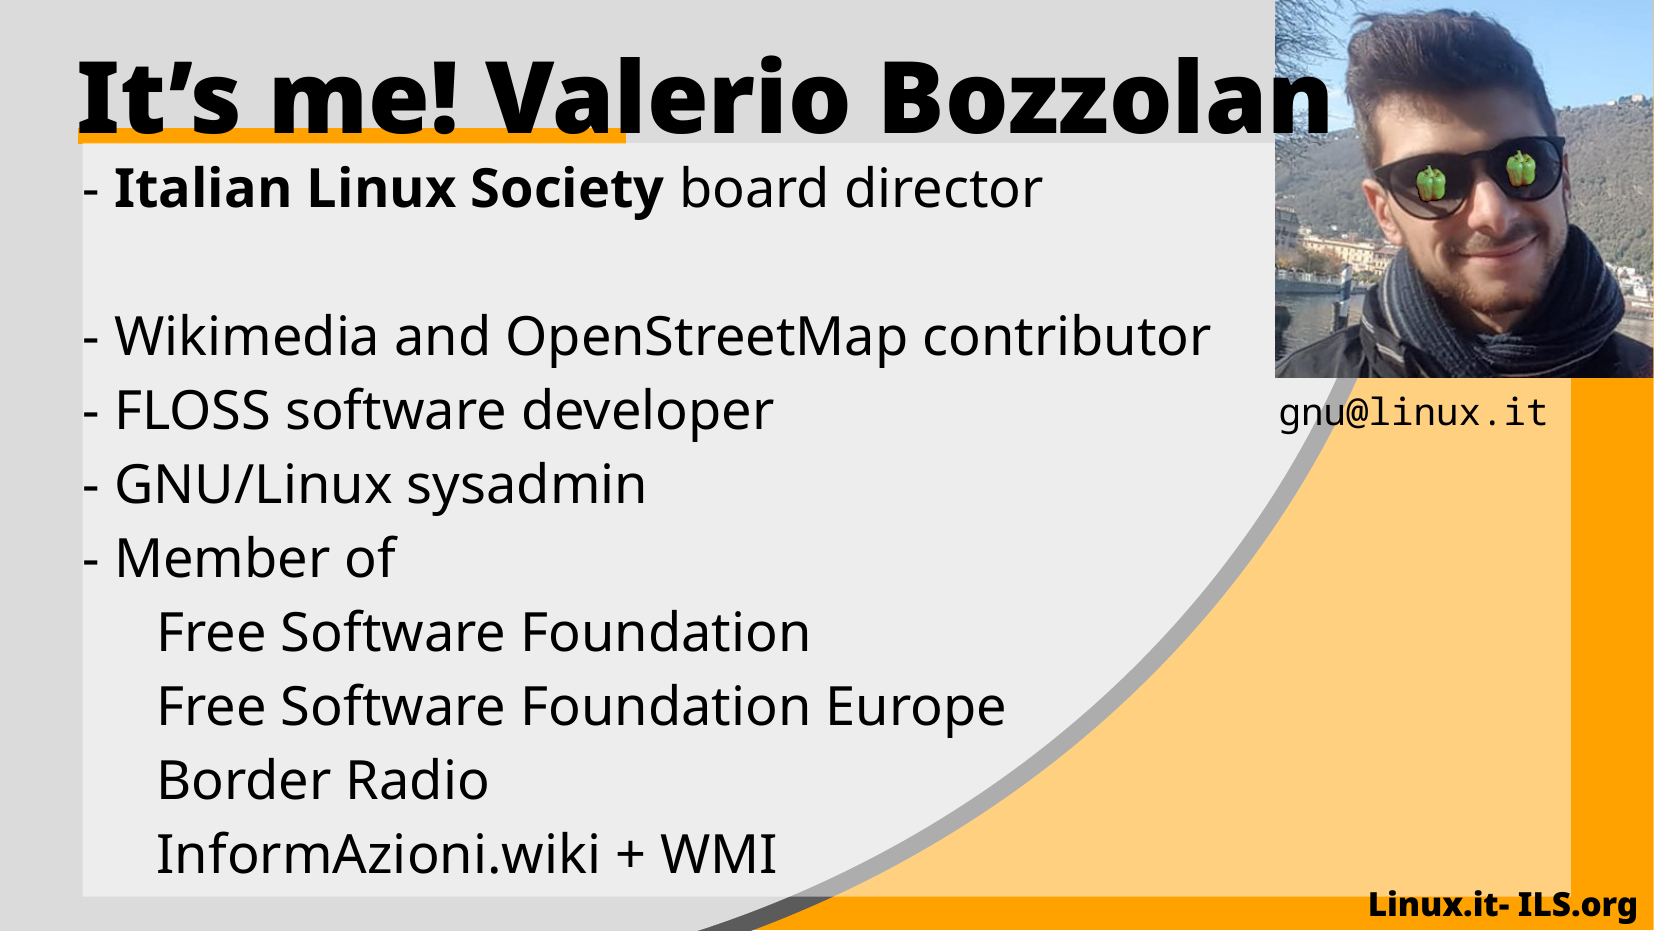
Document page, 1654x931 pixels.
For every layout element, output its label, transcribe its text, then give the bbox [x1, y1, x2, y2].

subtitle - Italian Linux Society board director - Wikimedia and OpenStreetMap contributor - FLOSS software developer - GNU/Linux sysadmin - Member of Free Software Foundation Free Software Foundation Europe Border Radio InformAzioni.wiki + WMI [82, 266, 1571, 897]
title It’s me! Valerio Bozzolan [76, 0, 1418, 266]
text_box Linux.it- ILS.org [1346, 874, 1654, 927]
text_box gnu@linux.it [1263, 377, 1654, 437]
picture [1275, 0, 1654, 377]
